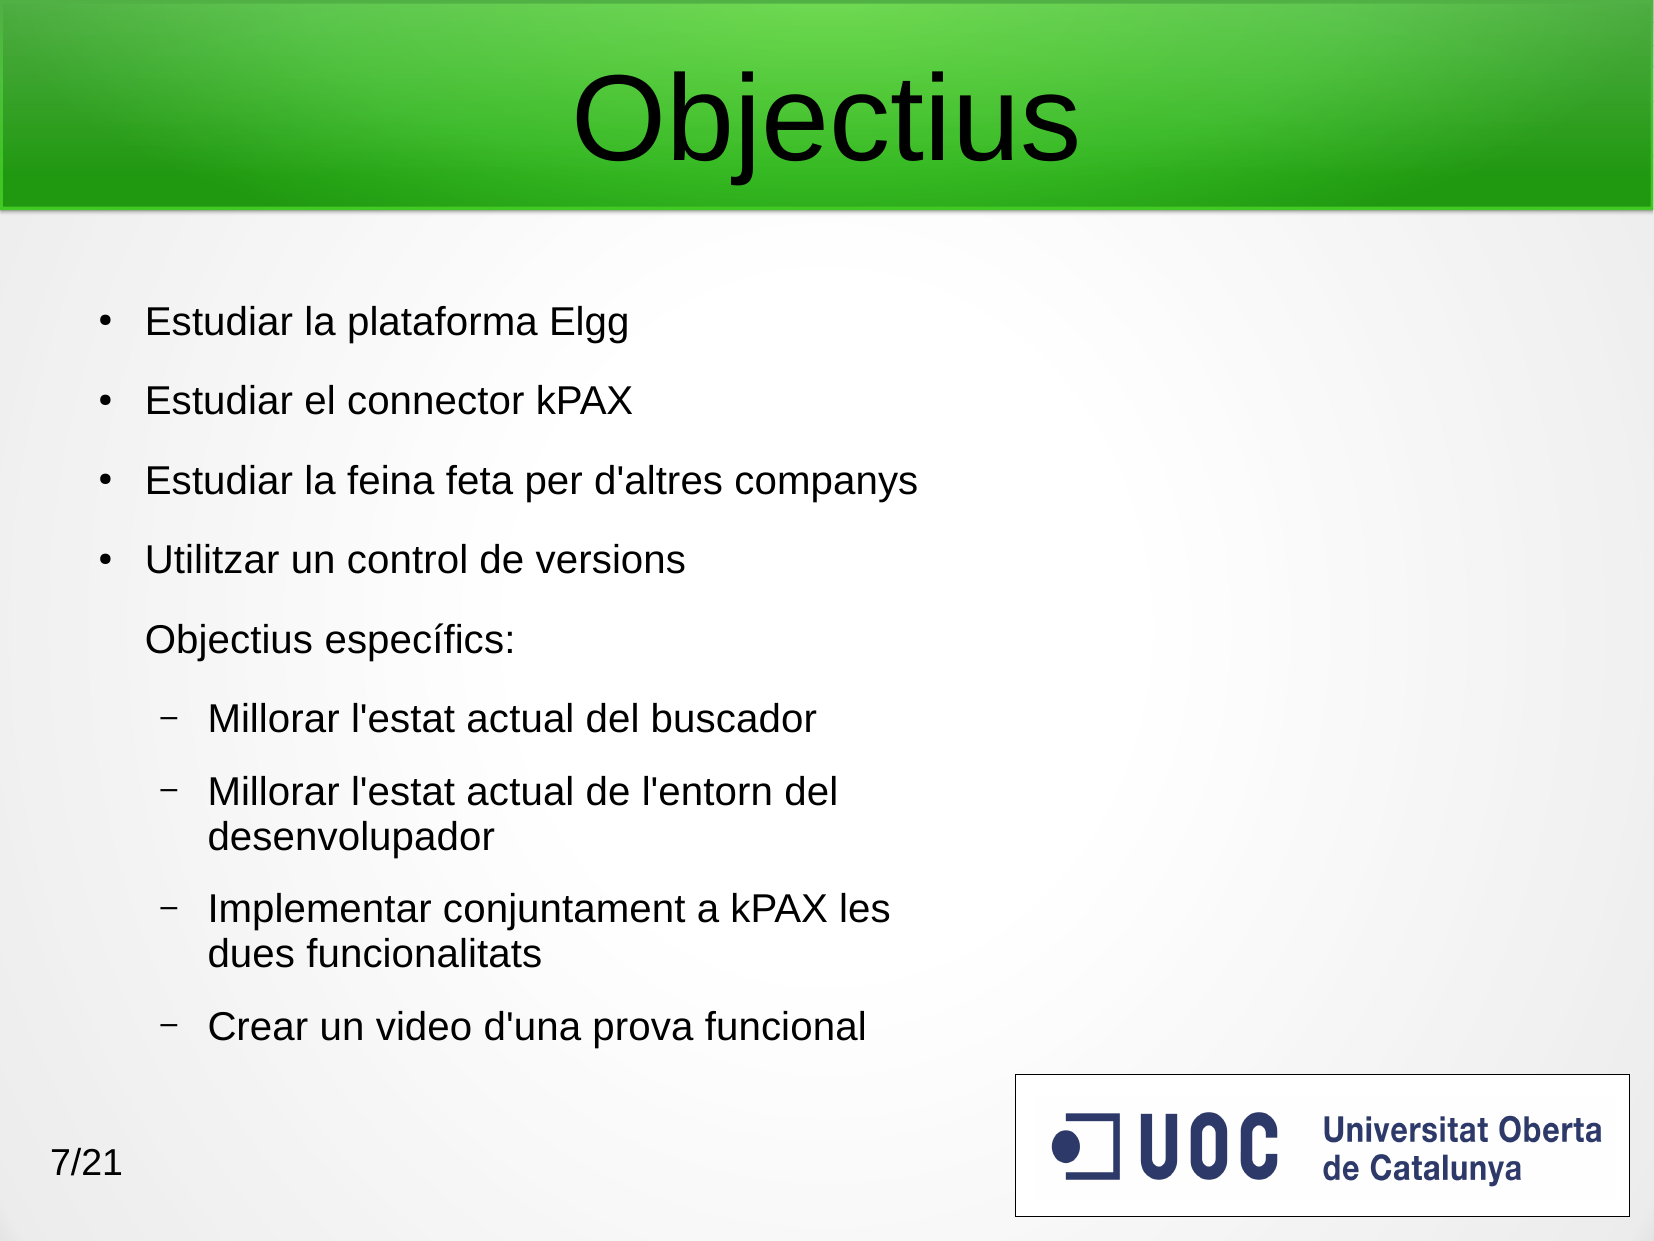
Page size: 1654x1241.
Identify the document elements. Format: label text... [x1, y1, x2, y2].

picture [1036, 1096, 1616, 1201]
text_box <número>/21 [35, 1133, 1015, 1205]
list Estudiar la plataforma Elgg Estudiar el connector kPAX Estudiar la feina feta per d'altres companys Utilitzar un control de versions Objectius específics: Millorar l'estat actual del buscador Millorar l'estat actual de l'entorn del desenvolupador Implementar conjuntament a kPAX les dues funcionalitats Crear un video d'una prova funcional [82, 299, 981, 1052]
title Objectius [82, 47, 1571, 189]
text_box [1015, 1074, 1630, 1217]
